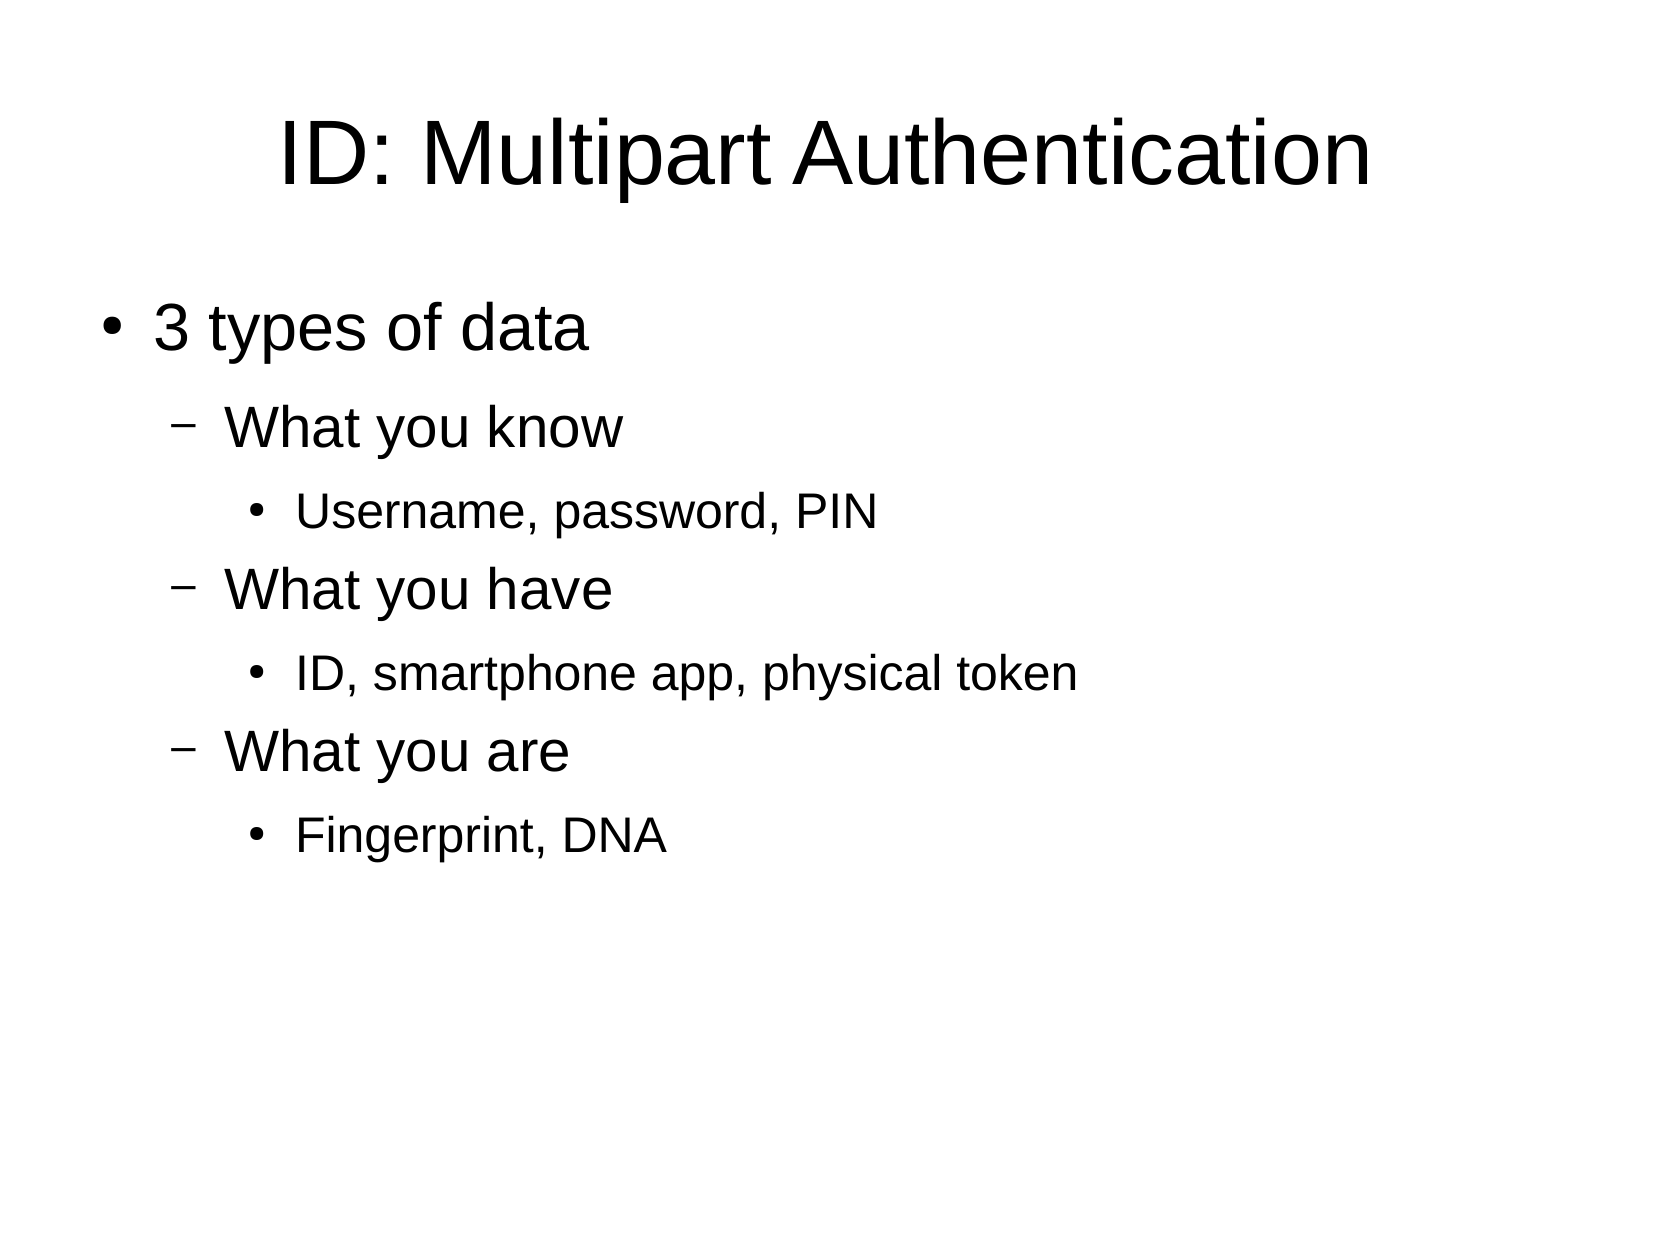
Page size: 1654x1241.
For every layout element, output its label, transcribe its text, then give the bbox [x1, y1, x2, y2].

list 3 types of data What you know Username, password, PIN What you have ID, smartphone app, physical token What you are Fingerprint, DNA [82, 290, 1538, 1010]
title ID: Multipart Authentication [82, 49, 1571, 257]
